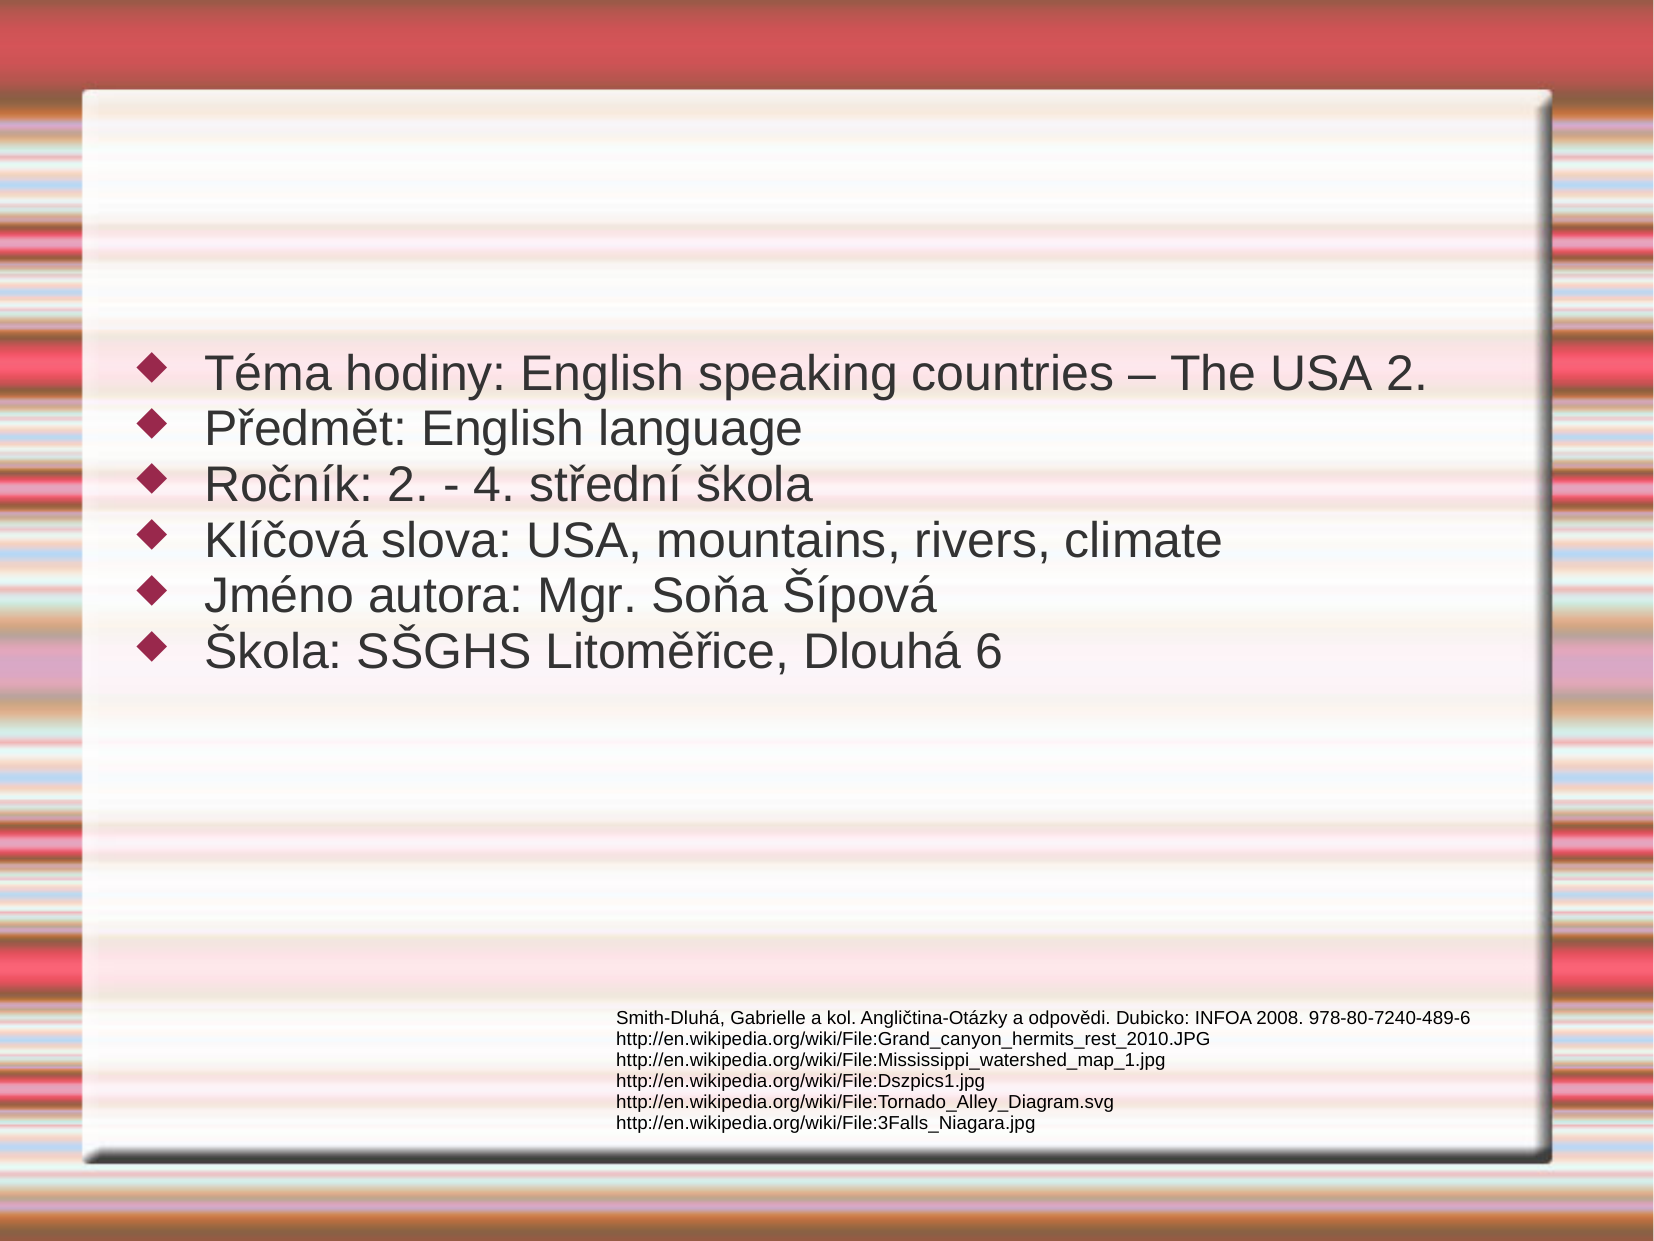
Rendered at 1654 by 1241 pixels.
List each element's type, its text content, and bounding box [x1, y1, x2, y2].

text_box Smith-Dluhá, Gabrielle a kol. Angličtina-Otázky a odpovědi. Dubicko: INFOA 2008. 978-80-7240-489-6 http://en.wikipedia.org/wiki/File:Grand_canyon_hermits_rest_2010.JPG http://en.wikipedia.org/wiki/File:Mississippi_watershed_map_1.jpg http://en.wikipedia.org/wiki/File:Dszpics1.jpg http://en.wikipedia.org/wiki/File:Tornado_Alley_Diagram.svg http://en.wikipedia.org/wiki/File:3Falls_Niagara.jpg [601, 979, 1506, 1182]
list Téma hodiny: English speaking countries – The USA 2. Předmět: English language Ročník: 2. - 4. střední škola Klíčová slova: USA, mountains, rivers, climate Jméno autora: Mgr. Soňa Šípová Škola: SŠGHS Litoměřice, Dlouhá 6 [121, 344, 1534, 1127]
picture [0, 0, 1654, 1241]
